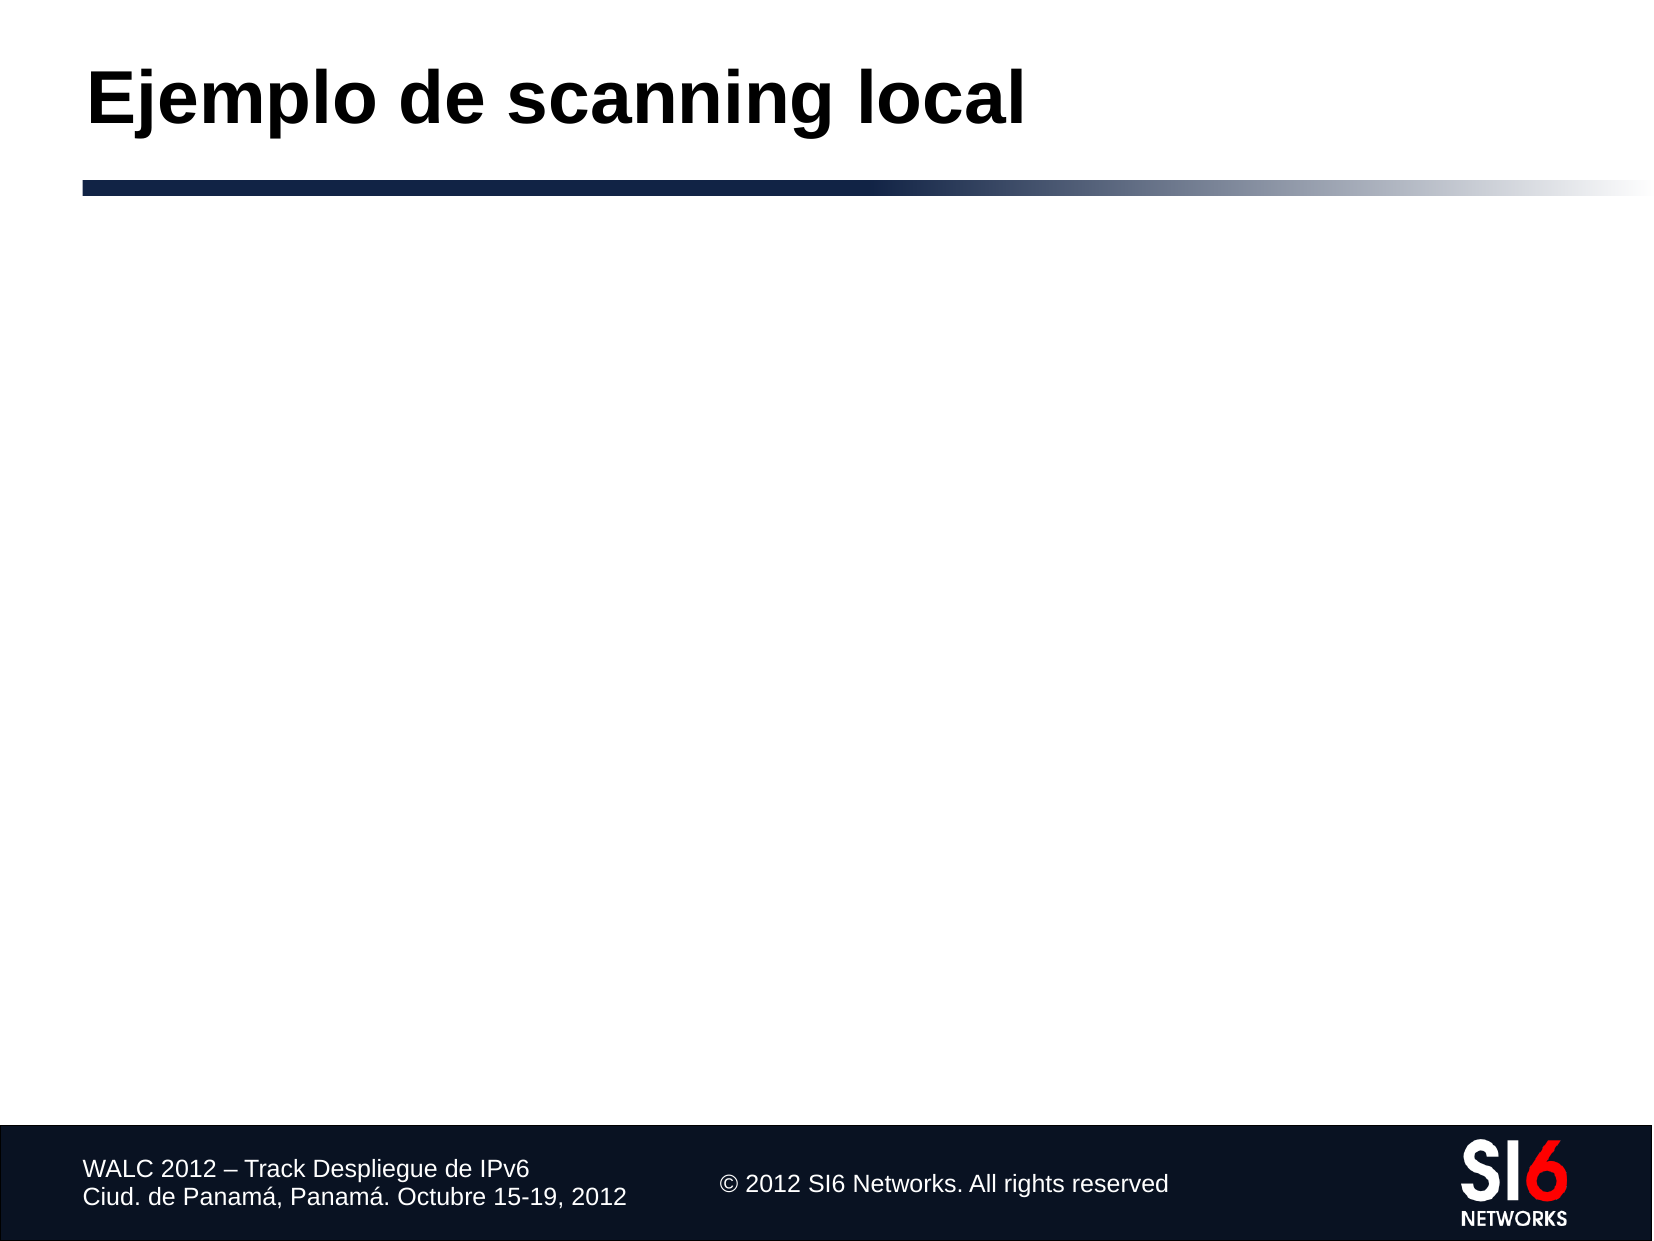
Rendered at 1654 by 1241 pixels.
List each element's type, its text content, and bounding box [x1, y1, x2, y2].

picture [1461, 1139, 1567, 1226]
title Ejemplo de scanning local [86, 30, 1576, 166]
